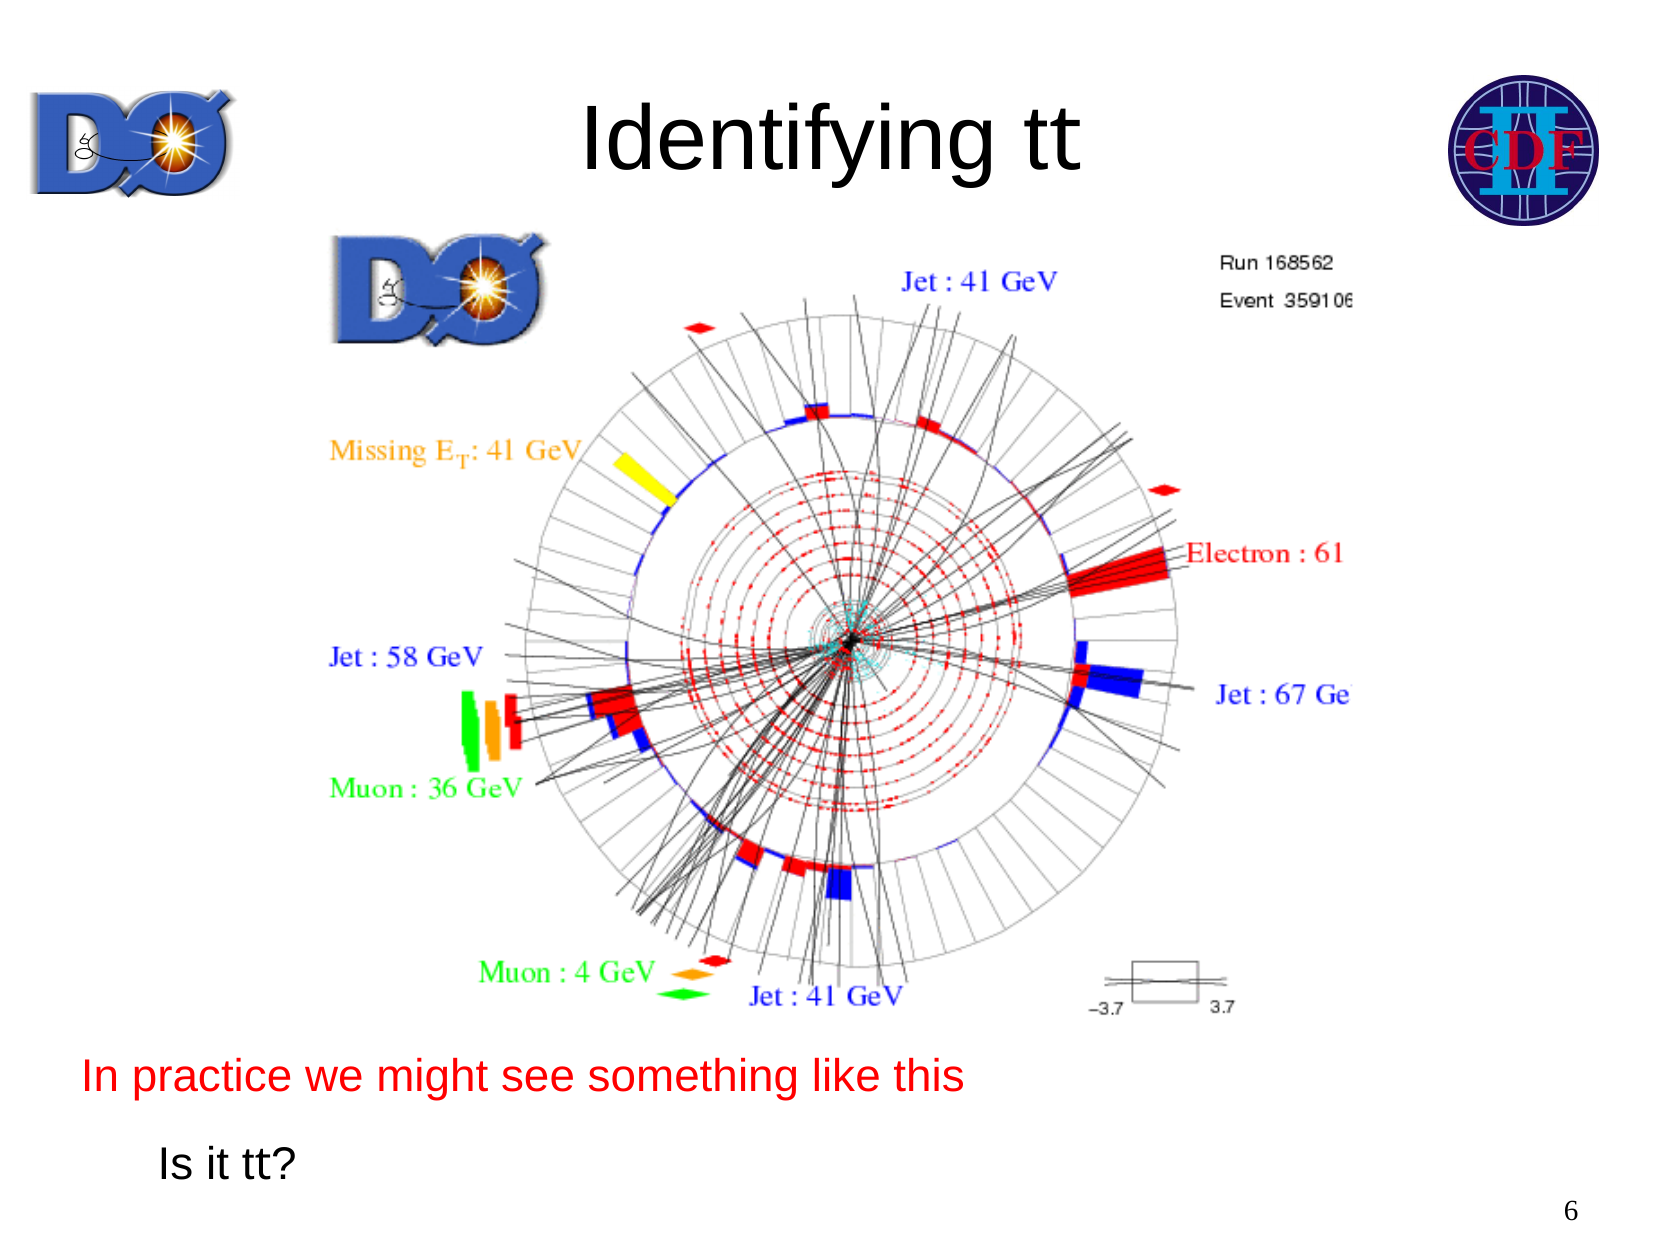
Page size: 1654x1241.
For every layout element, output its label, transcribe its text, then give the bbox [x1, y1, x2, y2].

picture [1576, 75, 1599, 226]
title Identifying tt [87, 37, 1576, 230]
list In practice we might see something like this Is it tt? [63, 1050, 1625, 1201]
picture [288, 209, 1376, 1043]
picture [26, 86, 87, 200]
